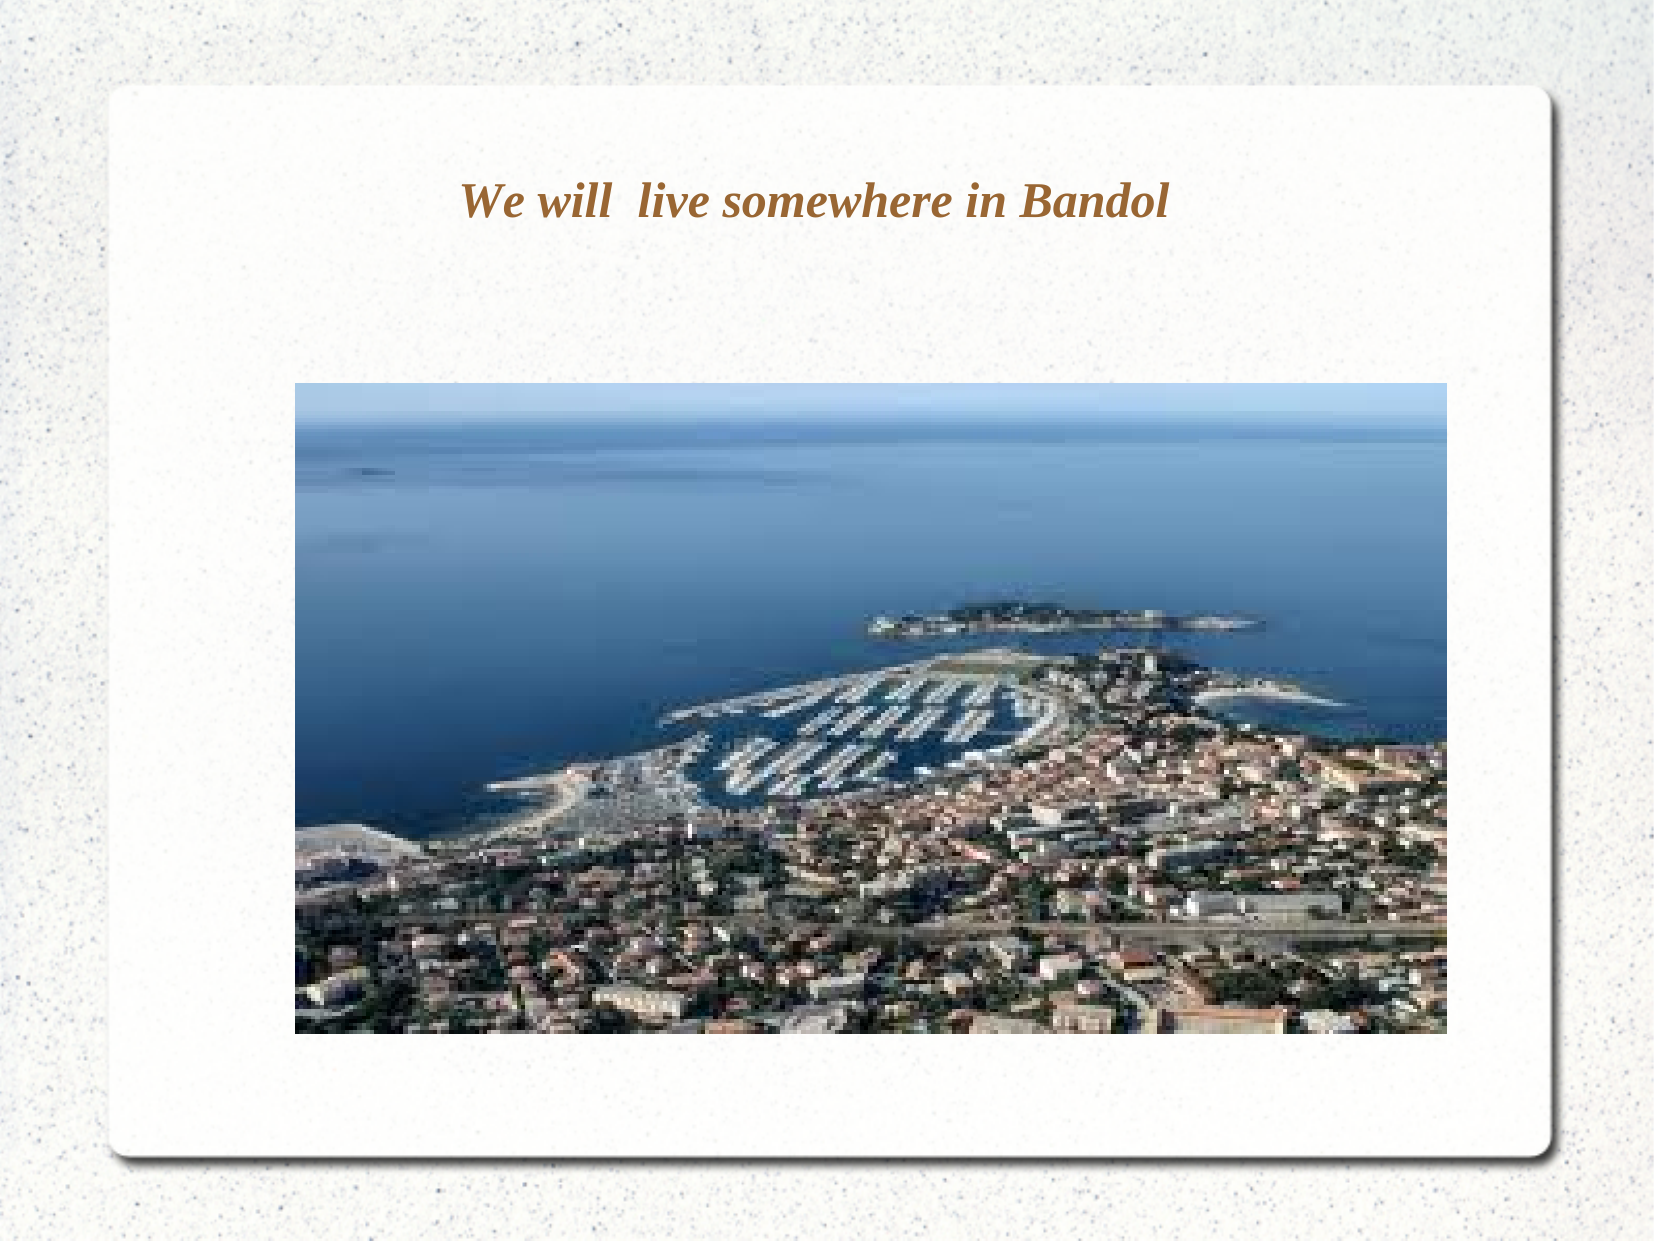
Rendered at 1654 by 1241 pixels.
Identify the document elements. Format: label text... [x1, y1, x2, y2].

picture [0, 0, 1654, 1241]
title We will live somewhere in Bandol [118, 96, 1536, 304]
